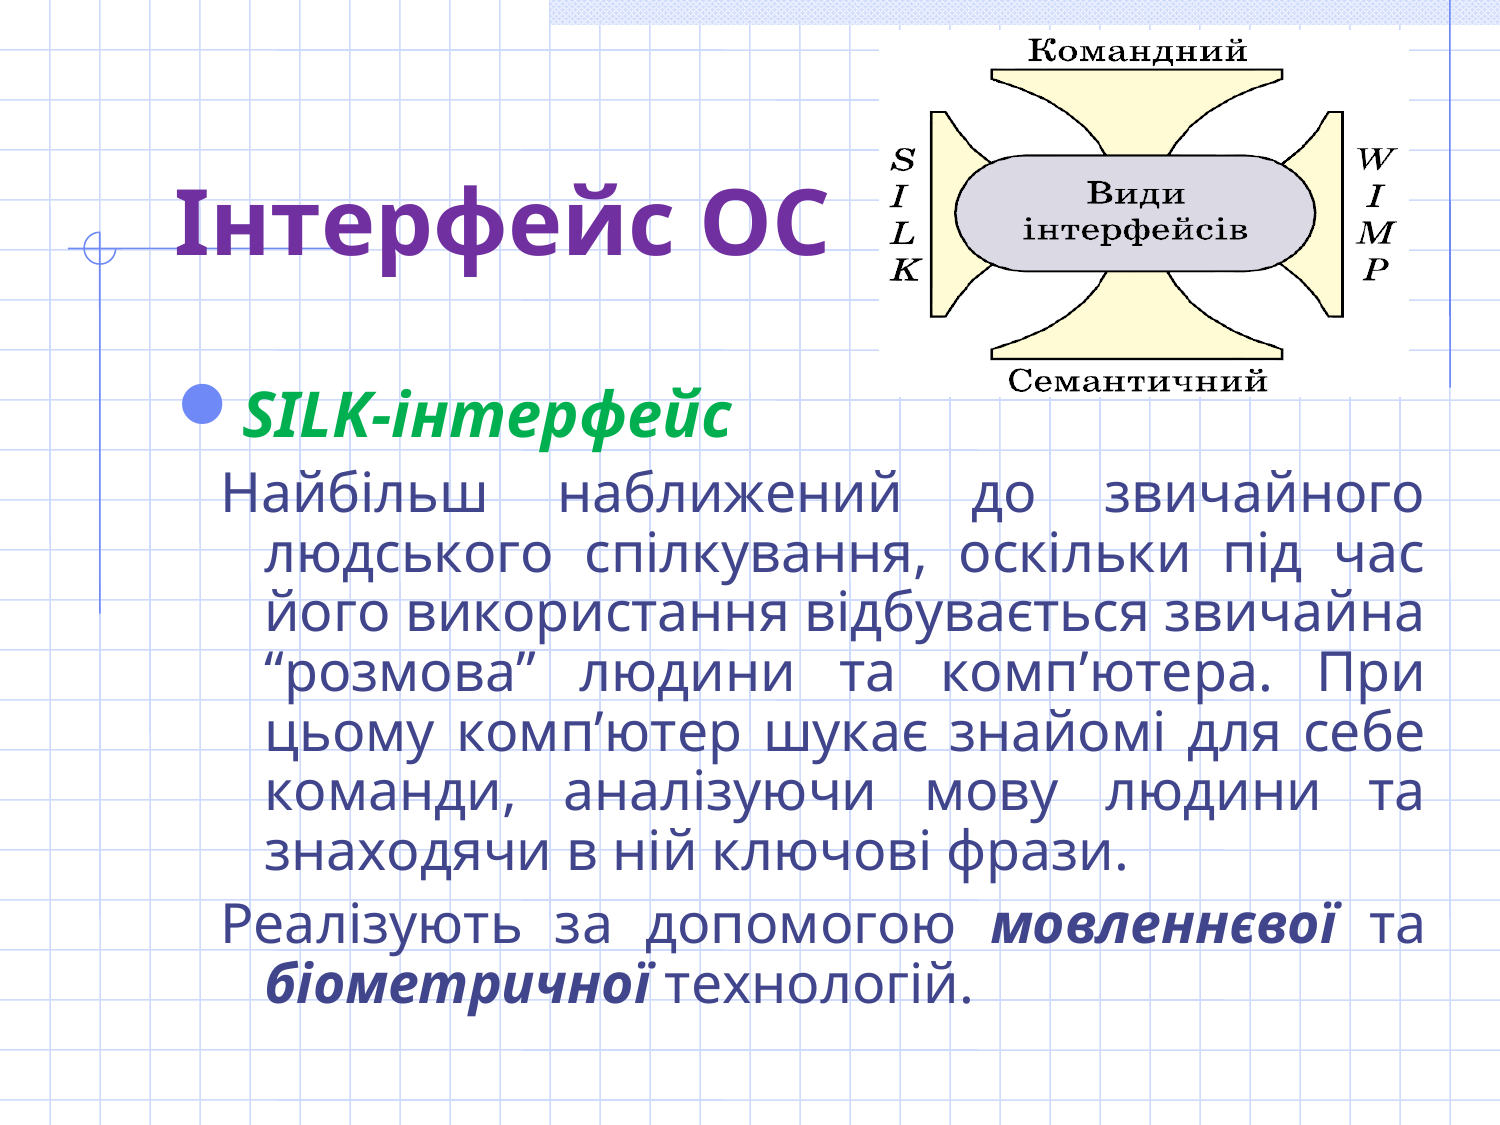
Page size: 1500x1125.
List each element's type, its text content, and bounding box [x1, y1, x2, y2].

title Інтерфейс ОС [1409, 93, 1453, 282]
picture [879, 31, 1409, 375]
list SILK-інтерфейс Найбільш наближений до звичайного людського спілкування, оскільки під час його використання відбувається звичайна “розмова” людини та комп’ютера. При цьому комп’ютер шукає знайомі для себе команди, аналізуючи мову людини та знаходячи в ній ключові фрази. Реалізують за допомогою мовленнєвої та біометричної технологій. [135, 375, 1442, 1070]
title Інтерфейс ОС [159, 93, 879, 282]
